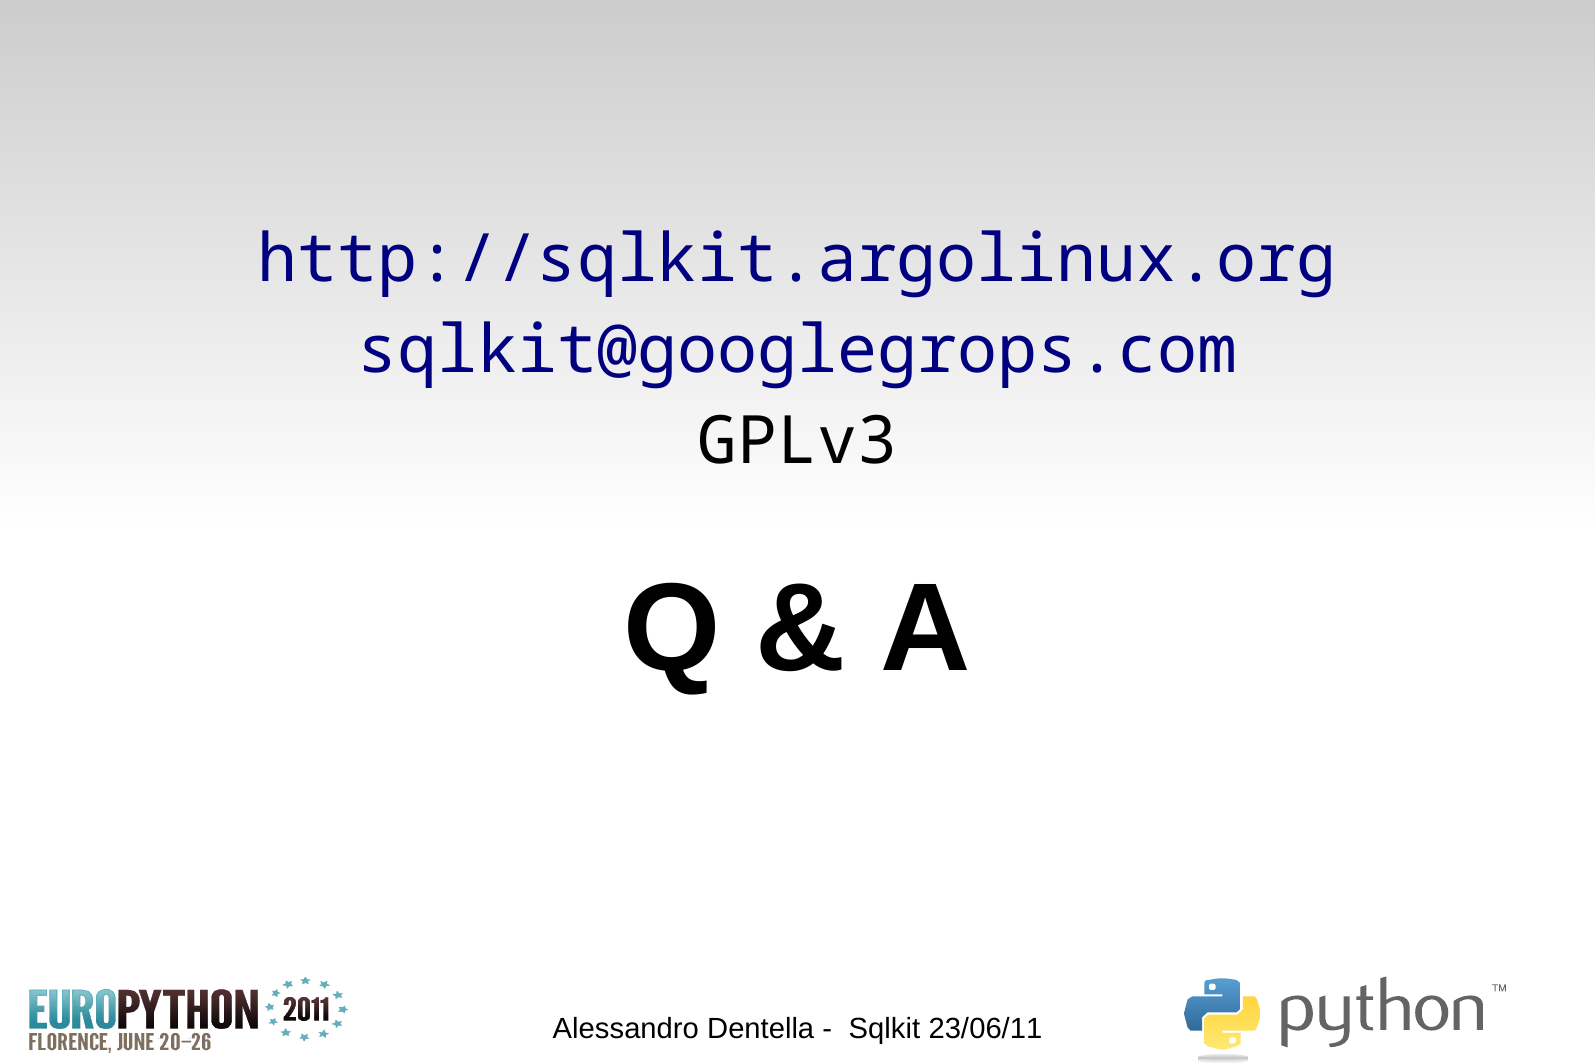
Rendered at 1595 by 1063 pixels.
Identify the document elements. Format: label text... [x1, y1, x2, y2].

subtitle http://sqlkit.argolinux.org sqlkit@googlegrops.com GPLv3 Q & A [79, 49, 1515, 948]
picture [29, 974, 355, 1058]
